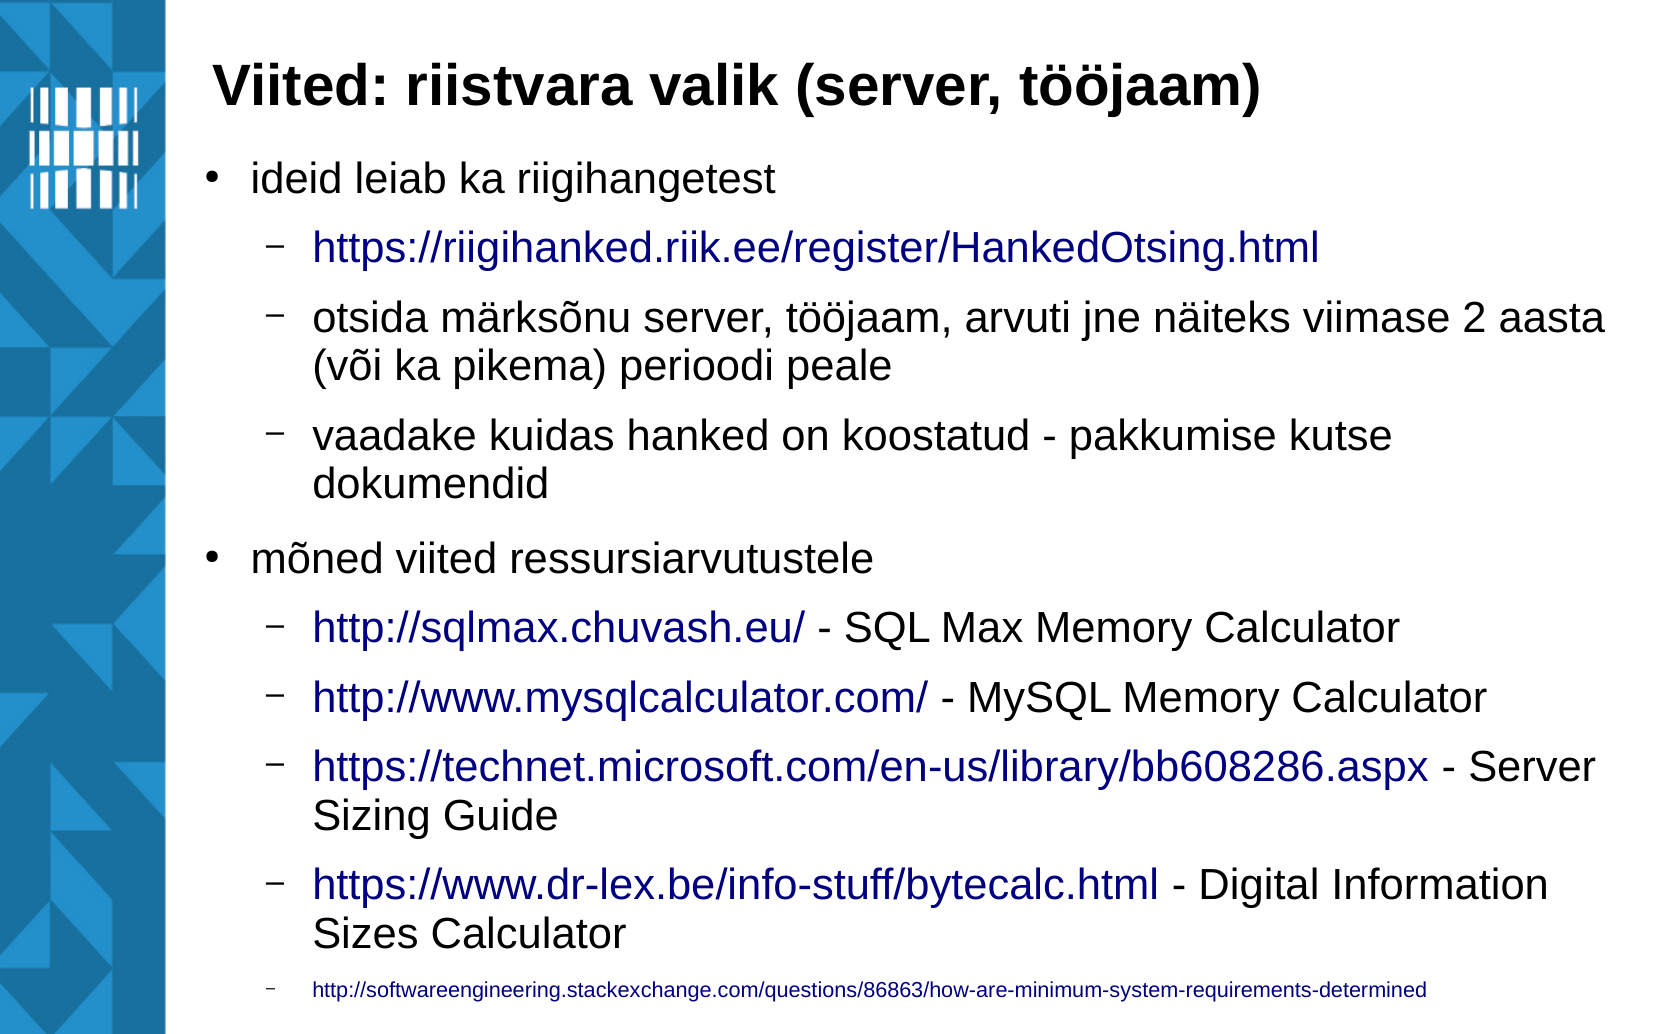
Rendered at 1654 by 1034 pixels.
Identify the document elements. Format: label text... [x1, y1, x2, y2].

list ideid leiab ka riigihangetest https://riigihanked.riik.ee/register/HankedOtsing.html otsida märksõnu server, tööjaam, arvuti jne näiteks viimase 2 aasta (või ka pikema) perioodi peale vaadake kuidas hanked on koostatud - pakkumise kutse dokumendid mõned viited ressursiarvutustele http://sqlmax.chuvash.eu/ - SQL Max Memory Calculator http://www.mysqlcalculator.com/ - MySQL Memory Calculator https://technet.microsoft.com/en-us/library/bb608286.aspx - Server Sizing Guide https://www.dr-lex.be/info-stuff/bytecalc.html - Digital Information Sizes Calculator http://softwareengineering.stackexchange.com/questions/86863/how-are-minimum-system-requirements-determined [188, 153, 1630, 1004]
title Viited: riistvara valik (server, tööjaam) [212, 41, 1630, 130]
